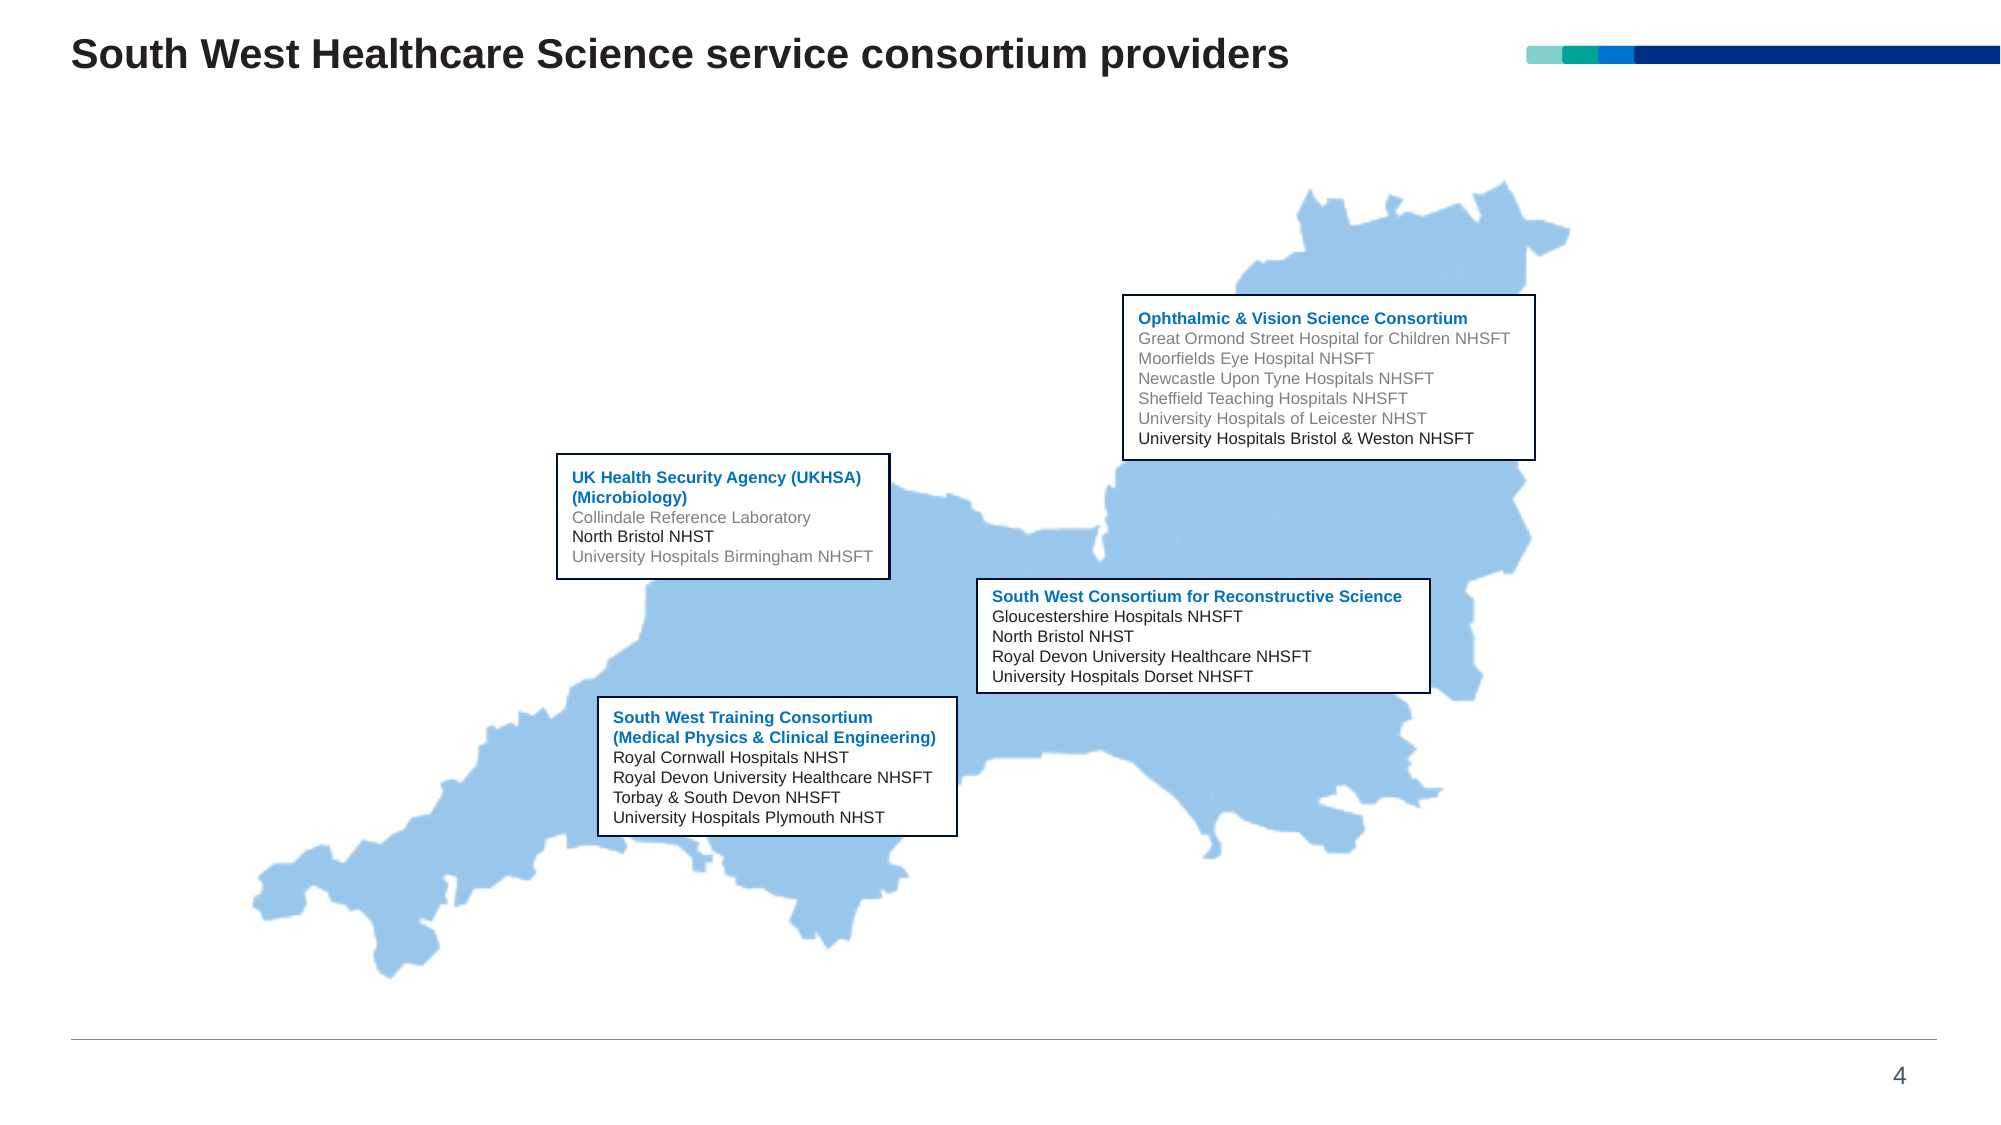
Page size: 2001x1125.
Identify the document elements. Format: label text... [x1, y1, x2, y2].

text_box South West Consortium for Reconstructive Science Gloucestershire Hospitals NHSFT North Bristol NHST Royal Devon University Healthcare NHSFT University Hospitals Dorset NHSFT [977, 579, 1430, 693]
title South West Healthcare Science service consortium providers [70, 32, 1513, 79]
text_box Ophthalmic & Vision Science Consortium Great Ormond Street Hospital for Children NHSFT Moorfields Eye Hospital NHSFT Newcastle Upon Tyne Hospitals NHSFT Sheffield Teaching Hospitals NHSFT University Hospitals of Leicester NHST University Hospitals Bristol & Weston NHSFT [1123, 295, 1535, 460]
text_box UK Health Security Agency (UKHSA) (Microbiology) Collindale Reference Laboratory North Bristol NHST University Hospitals Birmingham NHSFT [557, 454, 889, 579]
text_box South West Training Consortium (Medical Physics & Clinical Engineering) Royal Cornwall Hospitals NHST Royal Devon University Healthcare NHSFT Torbay & South Devon NHSFT University Hospitals Plymouth NHST [598, 697, 957, 836]
picture [243, 172, 1584, 1005]
